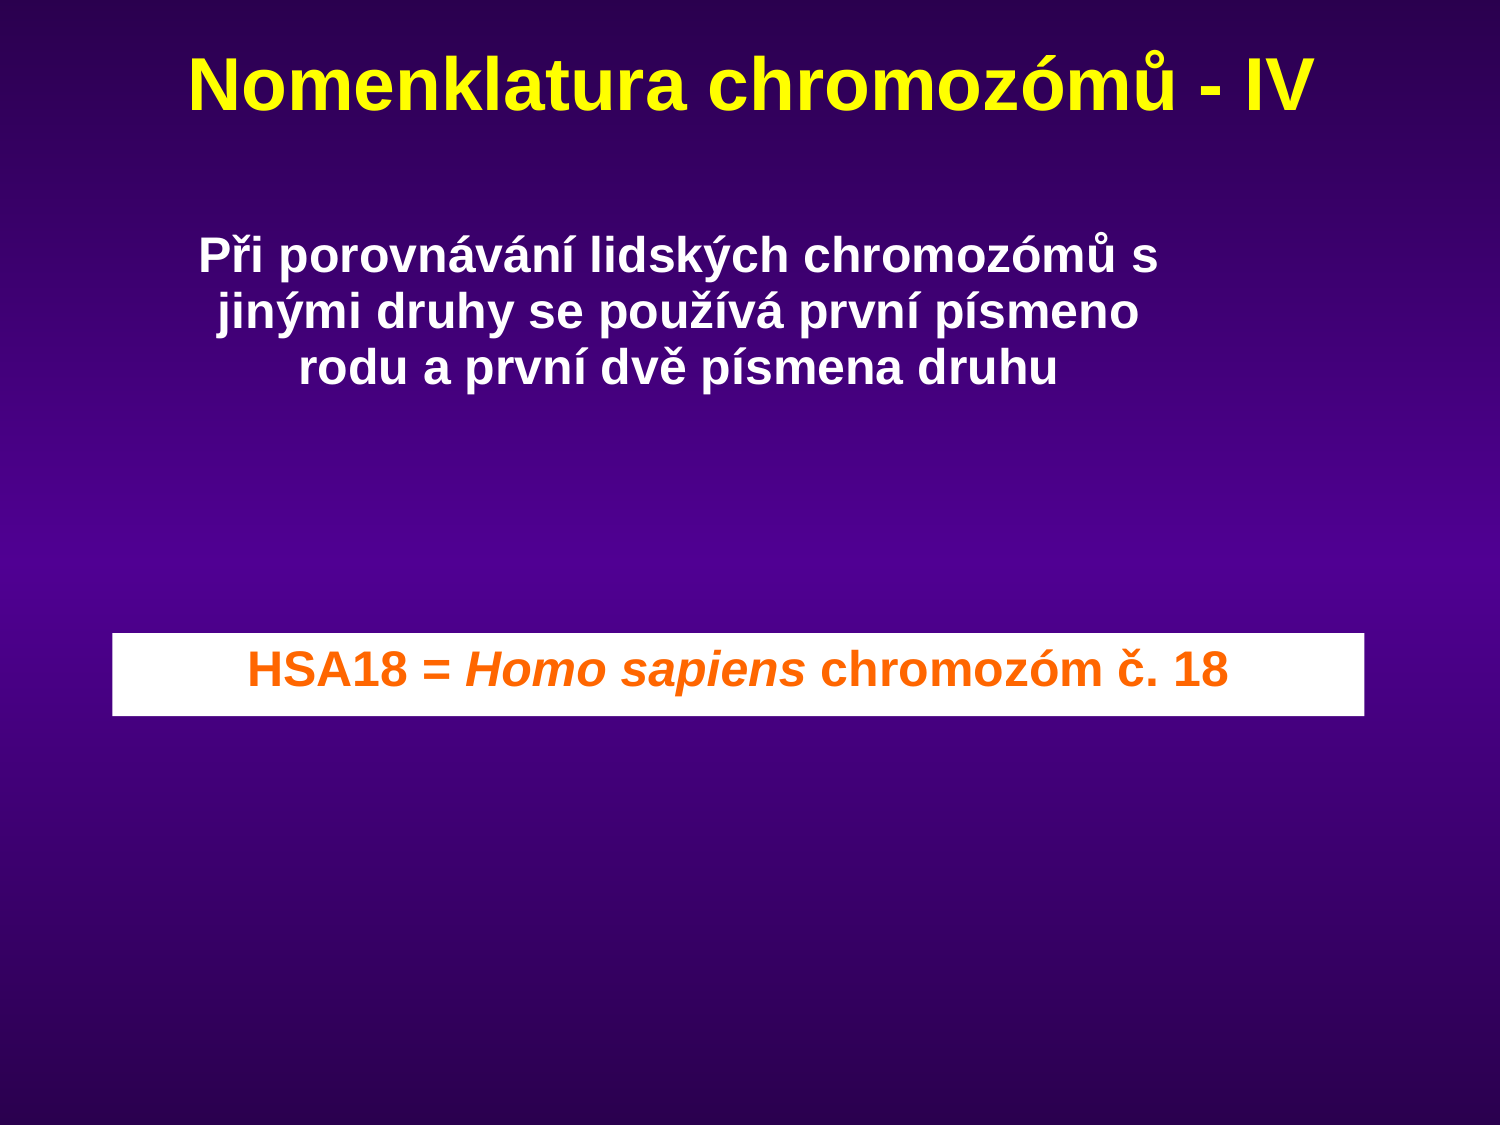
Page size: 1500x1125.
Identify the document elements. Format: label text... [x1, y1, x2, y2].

text_box Při porovnávání lidských chromozómů s jinými druhy se používá první písmeno rodu a první dvě písmena druhu [171, 219, 1187, 433]
title Nomenklatura chromozómů - IV [41, 30, 1463, 138]
text_box HSA18 = Homo sapiens chromozóm č. 18 [112, 633, 1365, 717]
